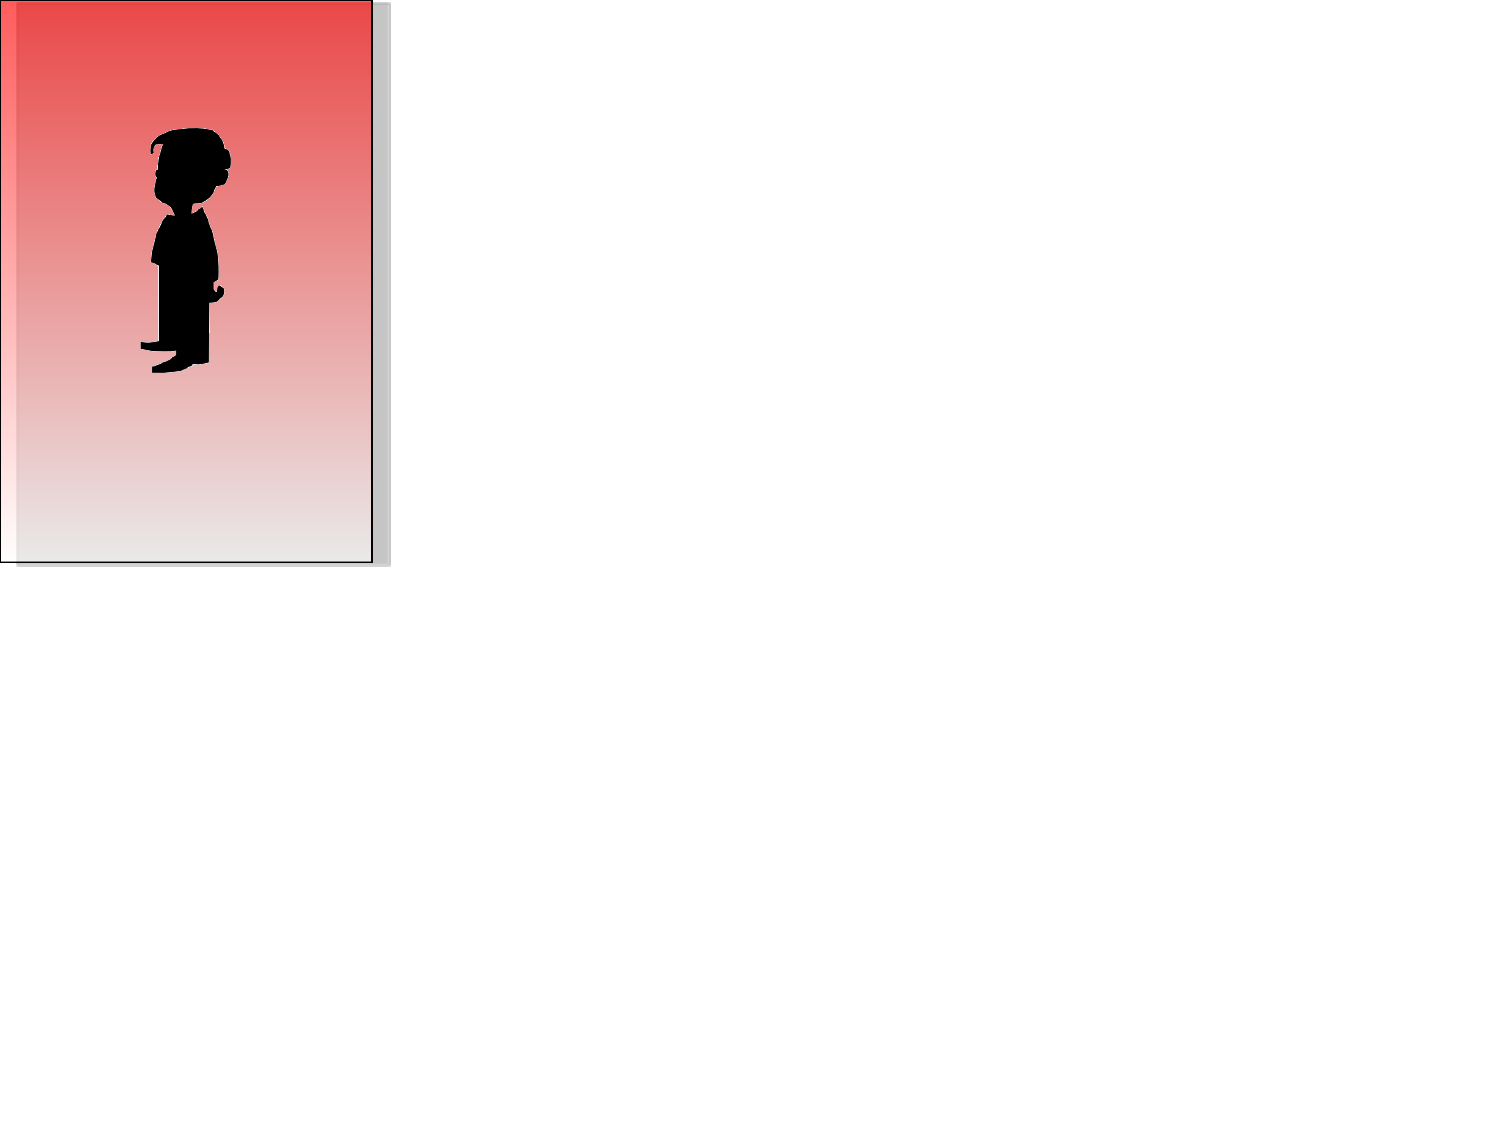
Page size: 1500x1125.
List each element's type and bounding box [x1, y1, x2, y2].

picture [135, 125, 245, 376]
text_box [0, 0, 373, 563]
